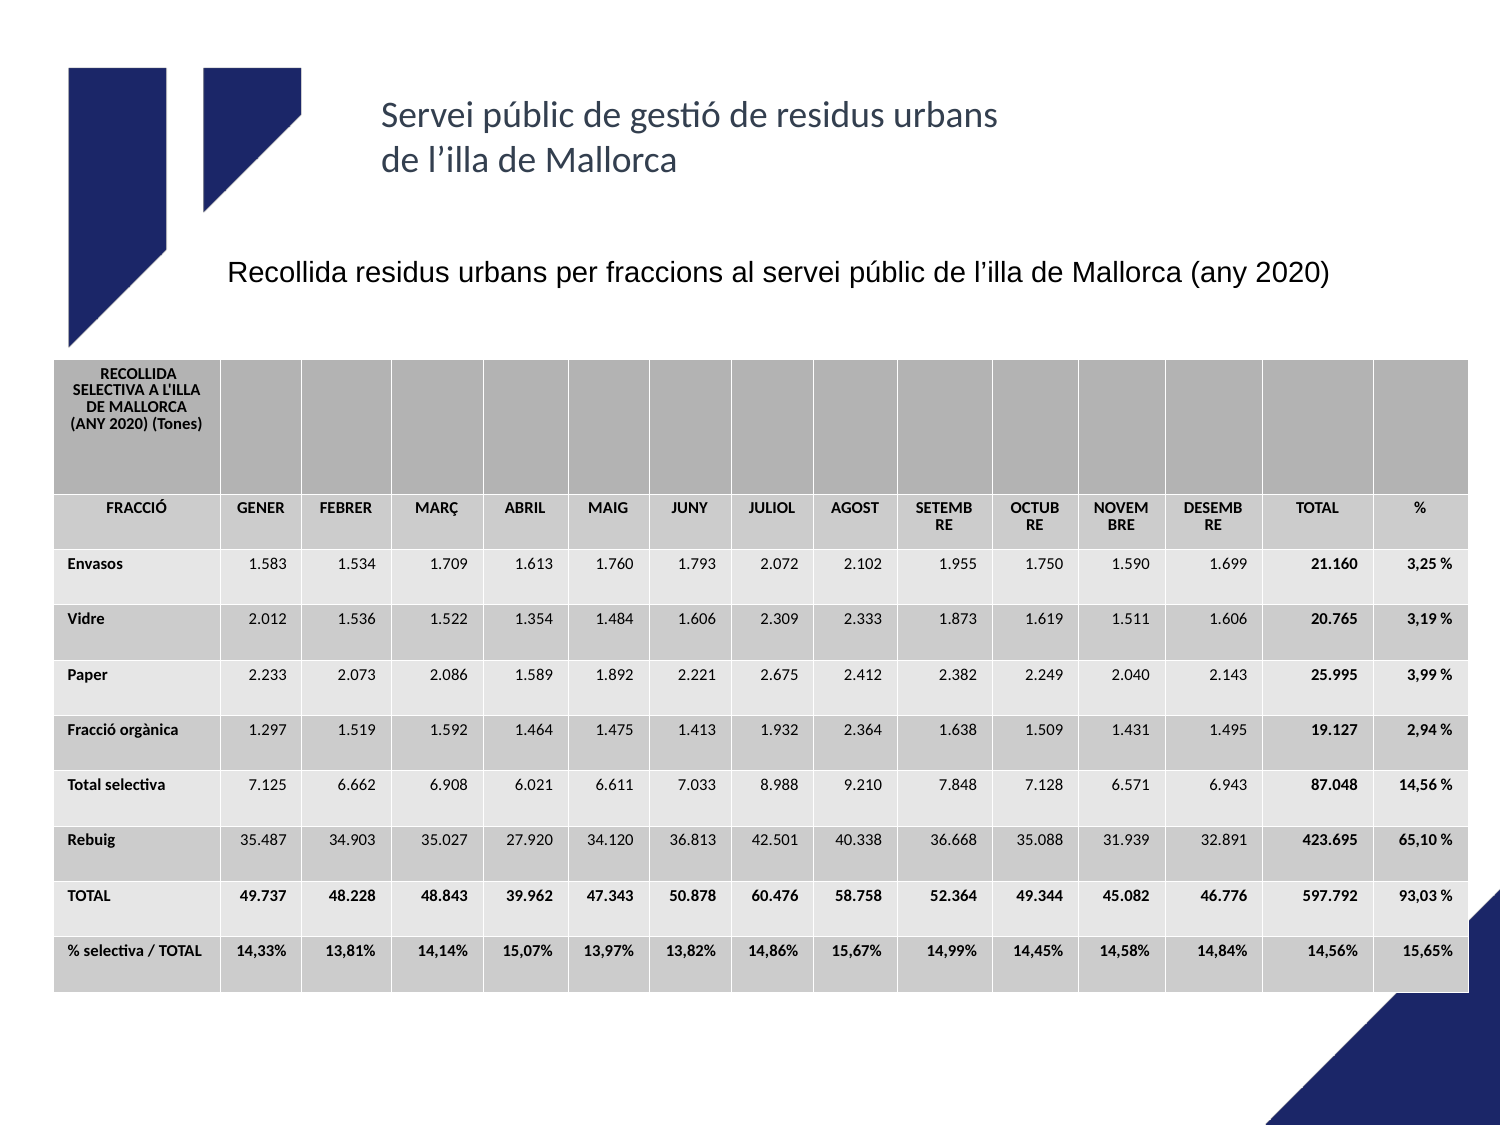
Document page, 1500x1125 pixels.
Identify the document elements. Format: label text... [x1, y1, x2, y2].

table_cell 3,25 % [1374, 550, 1468, 604]
table_cell DESEMBRE [1166, 495, 1262, 549]
table_cell 47.343 [569, 882, 649, 936]
table_cell 1.536 [302, 605, 391, 660]
table_cell 21.160 [1263, 550, 1373, 604]
table_cell 93,03 % [1374, 882, 1468, 936]
table_cell 45.082 [1079, 882, 1165, 936]
table_cell 1.606 [1166, 605, 1262, 660]
table_header [302, 360, 391, 494]
table_header [650, 360, 731, 494]
table_cell 19.127 [1263, 716, 1373, 770]
table_cell 2.249 [993, 661, 1078, 715]
table_cell 48.843 [392, 882, 483, 936]
table_cell MARÇ [392, 495, 483, 549]
table_cell 6.662 [302, 771, 391, 826]
table_cell 1.606 [650, 605, 731, 660]
table_cell OCTUBRE [993, 495, 1078, 549]
table_cell SETEMBRE [898, 495, 992, 549]
table_cell 6.908 [392, 771, 483, 826]
table_cell 31.939 [1079, 827, 1165, 881]
table_cell 15,07% [484, 937, 568, 992]
table_cell 2.333 [814, 605, 897, 660]
table_header RECOLLIDA SELECTIVA A L'ILLA DE MALLORCA (ANY 2020) (Tones) [54, 360, 220, 494]
table_cell 6.021 [484, 771, 568, 826]
table_cell 15,65% [1374, 937, 1468, 992]
table_cell 65,10 % [1374, 827, 1468, 881]
table_cell GENER [221, 495, 301, 549]
table_cell 423.695 [1263, 827, 1373, 881]
table_cell NOVEMBRE [1079, 495, 1165, 549]
table_cell ABRIL [484, 495, 568, 549]
table_header [1374, 360, 1468, 494]
table_cell 49.737 [221, 882, 301, 936]
table_cell 1.475 [569, 716, 649, 770]
table_cell 50.878 [650, 882, 731, 936]
table_cell 1.509 [993, 716, 1078, 770]
table_cell 1.495 [1166, 716, 1262, 770]
table_cell 1.932 [732, 716, 813, 770]
table_cell Vidre [54, 605, 220, 660]
table_cell 13,81% [302, 937, 391, 992]
table_cell 2.102 [814, 550, 897, 604]
table_cell 7.848 [898, 771, 992, 826]
table_cell 2.233 [221, 661, 301, 715]
table_cell 39.962 [484, 882, 568, 936]
table_cell 35.027 [392, 827, 483, 881]
table_cell TOTAL [1263, 495, 1373, 549]
table_cell 1.522 [392, 605, 483, 660]
table_cell 14,84% [1166, 937, 1262, 992]
table_cell Envasos [54, 550, 220, 604]
table_cell 1.892 [569, 661, 649, 715]
table_cell 597.792 [1263, 882, 1373, 936]
table_cell 6.571 [1079, 771, 1165, 826]
table_cell 1.354 [484, 605, 568, 660]
table_cell 32.891 [1166, 827, 1262, 881]
table_cell 27.920 [484, 827, 568, 881]
table_cell 2.221 [650, 661, 731, 715]
table_cell FEBRER [302, 495, 391, 549]
table_cell FRACCIÓ [54, 495, 220, 549]
table_cell 52.364 [898, 882, 992, 936]
table_cell 13,82% [650, 937, 731, 992]
table_header [221, 360, 301, 494]
table_cell 60.476 [732, 882, 813, 936]
table_cell 2.412 [814, 661, 897, 715]
table_cell 14,58% [1079, 937, 1165, 992]
title Servei públic de gestió de residus urbans de l’illa de Mallorca [366, 82, 1099, 213]
table_cell MAIG [569, 495, 649, 549]
table_cell 42.501 [732, 827, 813, 881]
table_cell JUNY [650, 495, 731, 549]
table_cell 34.120 [569, 827, 649, 881]
picture [0, 0, 1500, 1125]
table_cell 1.592 [392, 716, 483, 770]
table_cell 49.344 [993, 882, 1078, 936]
table_cell 14,33% [221, 937, 301, 992]
table_cell 15,67% [814, 937, 897, 992]
table_cell 7.125 [221, 771, 301, 826]
table_cell 13,97% [569, 937, 649, 992]
table_cell 3,99 % [1374, 661, 1468, 715]
table_cell 2.012 [221, 605, 301, 660]
table_cell 1.699 [1166, 550, 1262, 604]
table_cell 3,19 % [1374, 605, 1468, 660]
table_cell 9.210 [814, 771, 897, 826]
table_cell 20.765 [1263, 605, 1373, 660]
table_cell 14,99% [898, 937, 992, 992]
table_cell 1.589 [484, 661, 568, 715]
table_cell 14,14% [392, 937, 483, 992]
table_cell 7.033 [650, 771, 731, 826]
table_header [569, 360, 649, 494]
table_cell 2.143 [1166, 661, 1262, 715]
table_cell 6.943 [1166, 771, 1262, 826]
table_header [898, 360, 992, 494]
table_cell 1.590 [1079, 550, 1165, 604]
table_cell 25.995 [1263, 661, 1373, 715]
table_cell 58.758 [814, 882, 897, 936]
table_header [732, 360, 813, 494]
table_cell 46.776 [1166, 882, 1262, 936]
table_cell 1.873 [898, 605, 992, 660]
table_cell 7.128 [993, 771, 1078, 826]
table_header [1263, 360, 1373, 494]
table_cell 1.750 [993, 550, 1078, 604]
table_cell 2,94 % [1374, 716, 1468, 770]
table_cell 1.464 [484, 716, 568, 770]
table_cell 2.072 [732, 550, 813, 604]
table_cell 1.793 [650, 550, 731, 604]
table_cell 1.638 [898, 716, 992, 770]
table_cell 2.675 [732, 661, 813, 715]
table_cell 14,56 % [1374, 771, 1468, 826]
table_cell % [1374, 495, 1468, 549]
table_cell 2.040 [1079, 661, 1165, 715]
table_cell 34.903 [302, 827, 391, 881]
table_header [392, 360, 483, 494]
table_cell 1.431 [1079, 716, 1165, 770]
table_cell 48.228 [302, 882, 391, 936]
table_cell % selectiva / TOTAL [54, 937, 220, 992]
table_cell 2.086 [392, 661, 483, 715]
table_cell Paper [54, 661, 220, 715]
table_header [1079, 360, 1165, 494]
table_cell 2.073 [302, 661, 391, 715]
table_header [1166, 360, 1262, 494]
table_cell 36.813 [650, 827, 731, 881]
table_cell Rebuig [54, 827, 220, 881]
table_cell 1.619 [993, 605, 1078, 660]
table_header [993, 360, 1078, 494]
text_box Recollida residus urbans per fraccions al servei públic de l’illa de Mallorca (any 2020) [212, 248, 1406, 329]
table_cell 35.487 [221, 827, 301, 881]
table_cell 1.613 [484, 550, 568, 604]
table_cell AGOST [814, 495, 897, 549]
table_cell 87.048 [1263, 771, 1373, 826]
table_cell 2.309 [732, 605, 813, 660]
table_cell 1.709 [392, 550, 483, 604]
table_cell TOTAL [54, 882, 220, 936]
table_cell 35.088 [993, 827, 1078, 881]
table_cell JULIOL [732, 495, 813, 549]
table_cell 14,86% [732, 937, 813, 992]
table_cell 14,56% [1263, 937, 1373, 992]
table_cell 1.511 [1079, 605, 1165, 660]
table_cell 1.760 [569, 550, 649, 604]
table_header [484, 360, 568, 494]
table_cell 14,45% [993, 937, 1078, 992]
table_cell 6.611 [569, 771, 649, 826]
table_cell 1.484 [569, 605, 649, 660]
table_cell 8.988 [732, 771, 813, 826]
table_cell 2.364 [814, 716, 897, 770]
table_cell Total selectiva [54, 771, 220, 826]
table_cell 1.955 [898, 550, 992, 604]
table_cell 36.668 [898, 827, 992, 881]
table_cell 2.382 [898, 661, 992, 715]
table_cell 1.297 [221, 716, 301, 770]
table_cell Fracció orgànica [54, 716, 220, 770]
table_cell 1.413 [650, 716, 731, 770]
table_cell 40.338 [814, 827, 897, 881]
table_cell 1.583 [221, 550, 301, 604]
table_cell 1.519 [302, 716, 391, 770]
table_cell 1.534 [302, 550, 391, 604]
table_header [814, 360, 897, 494]
